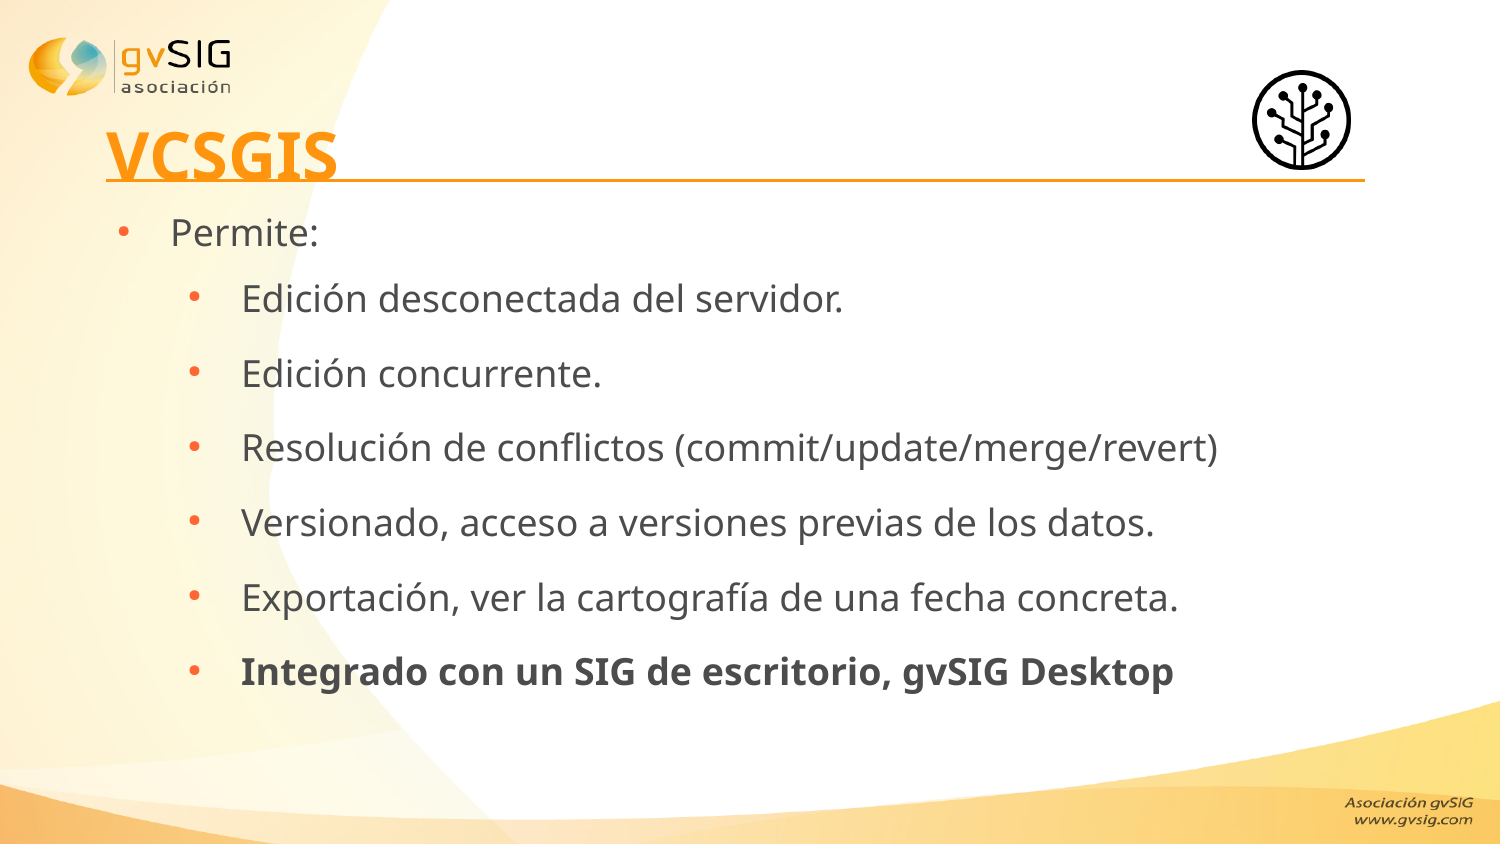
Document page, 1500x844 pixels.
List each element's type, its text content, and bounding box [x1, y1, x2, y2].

title VCSGIS [106, 115, 1457, 193]
list Permite: Edición desconectada del servidor. Edición concurrente. Resolución de conflictos (commit/update/merge/revert) Versionado, acceso a versiones previas de los datos. Exportación, ver la cartografía de una fecha concreta. Integrado con un SIG de escritorio, gvSIG Desktop [99, 206, 1371, 711]
picture [0, 0, 1500, 844]
